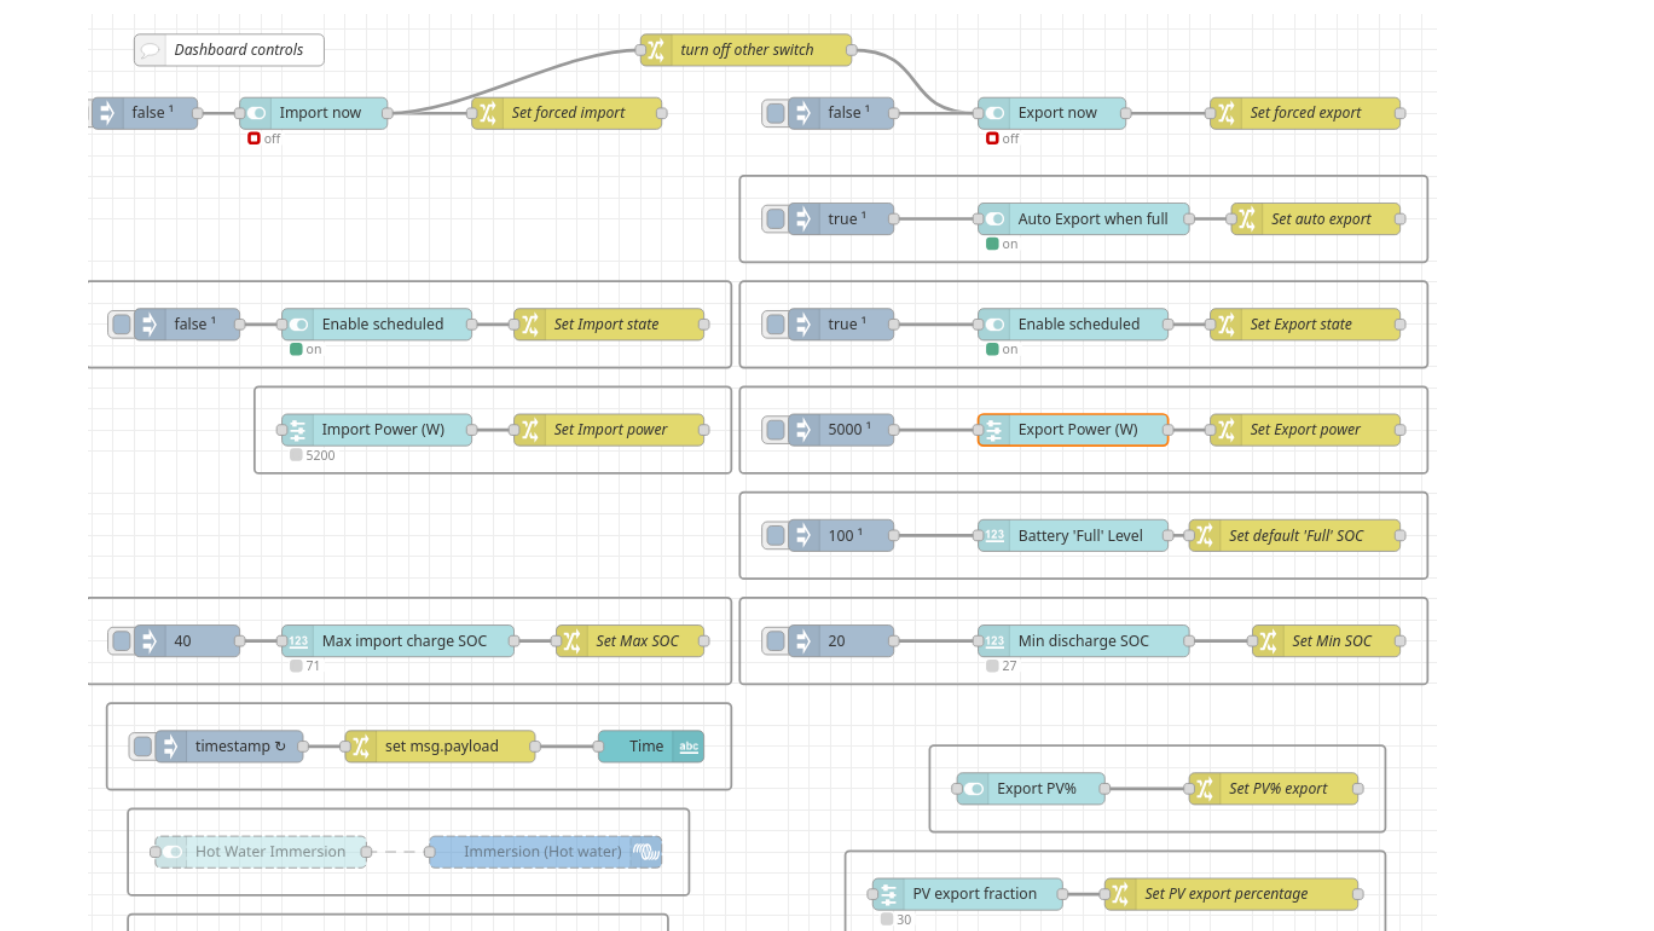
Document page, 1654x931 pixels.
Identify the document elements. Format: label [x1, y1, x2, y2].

picture [88, 14, 1437, 931]
